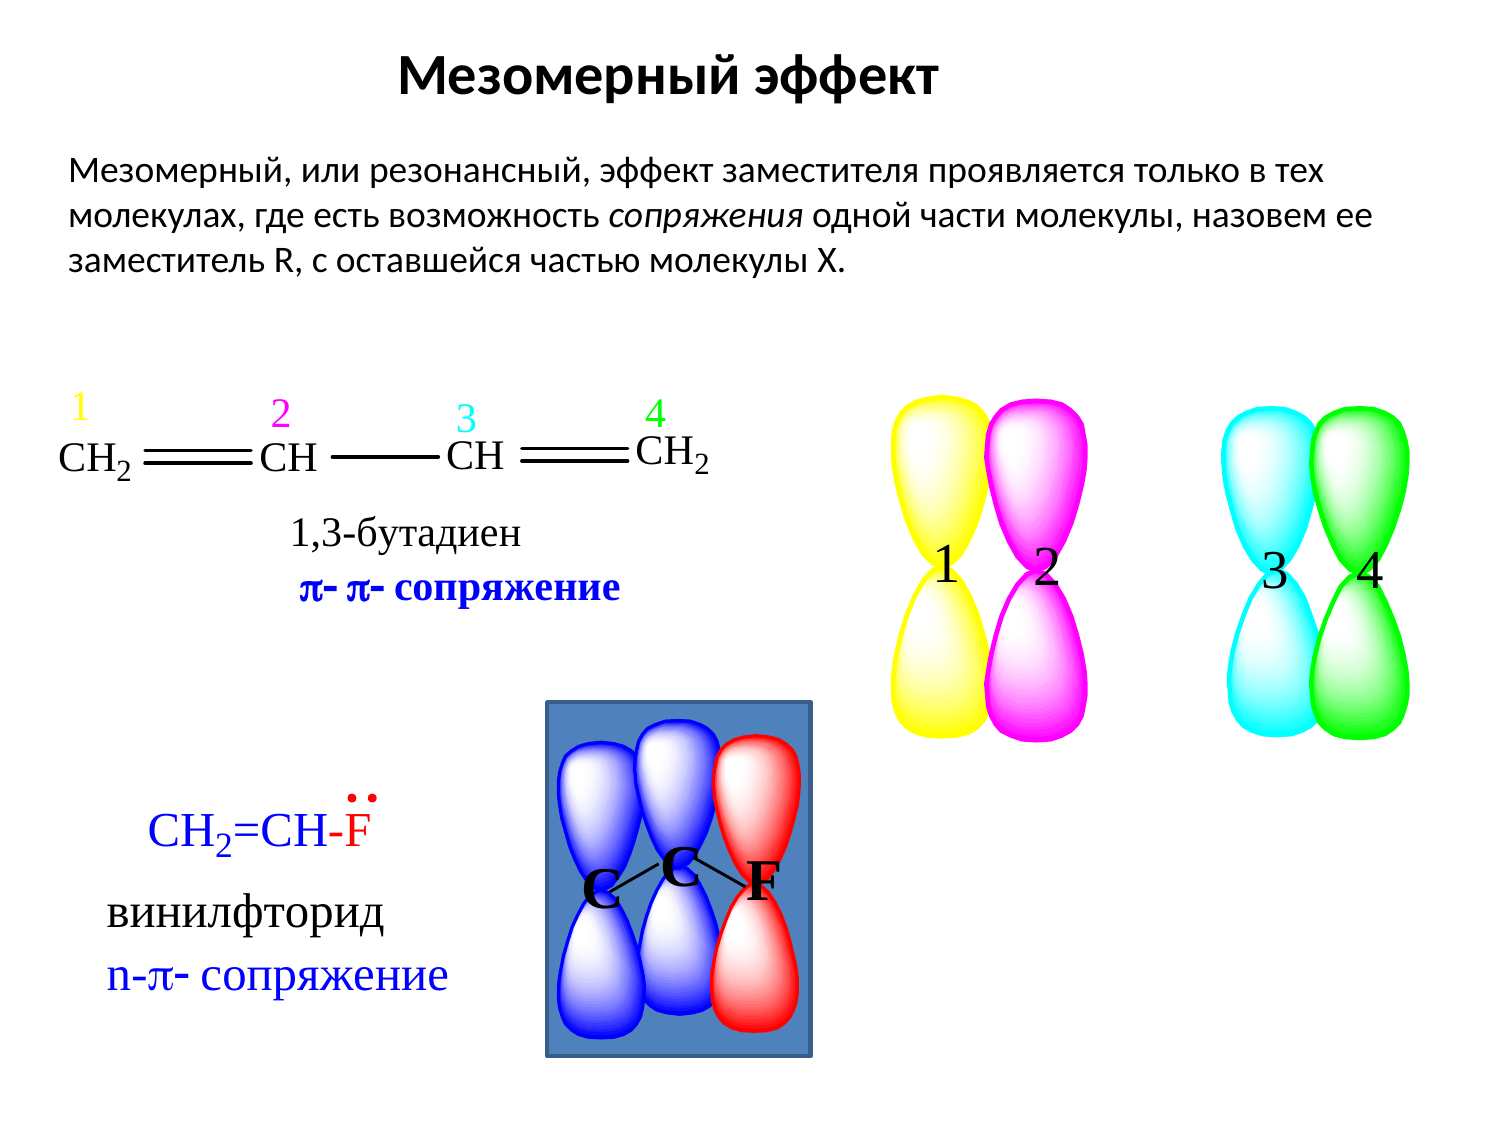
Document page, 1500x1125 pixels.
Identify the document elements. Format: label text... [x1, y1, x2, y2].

title Мезомерный эффект [64, 19, 1272, 124]
chart [53, 385, 715, 616]
chart [1210, 385, 1421, 761]
chart [100, 774, 455, 1009]
text_box Мезомерный, или резонансный, эффект заместителя проявляется только в тех молекулах, где есть возможность сопряжения одной части молекулы, назовем ее заместитель R, с оставшейся частью молекулы X. [53, 137, 1436, 289]
chart [879, 373, 1099, 764]
chart [549, 704, 809, 1055]
